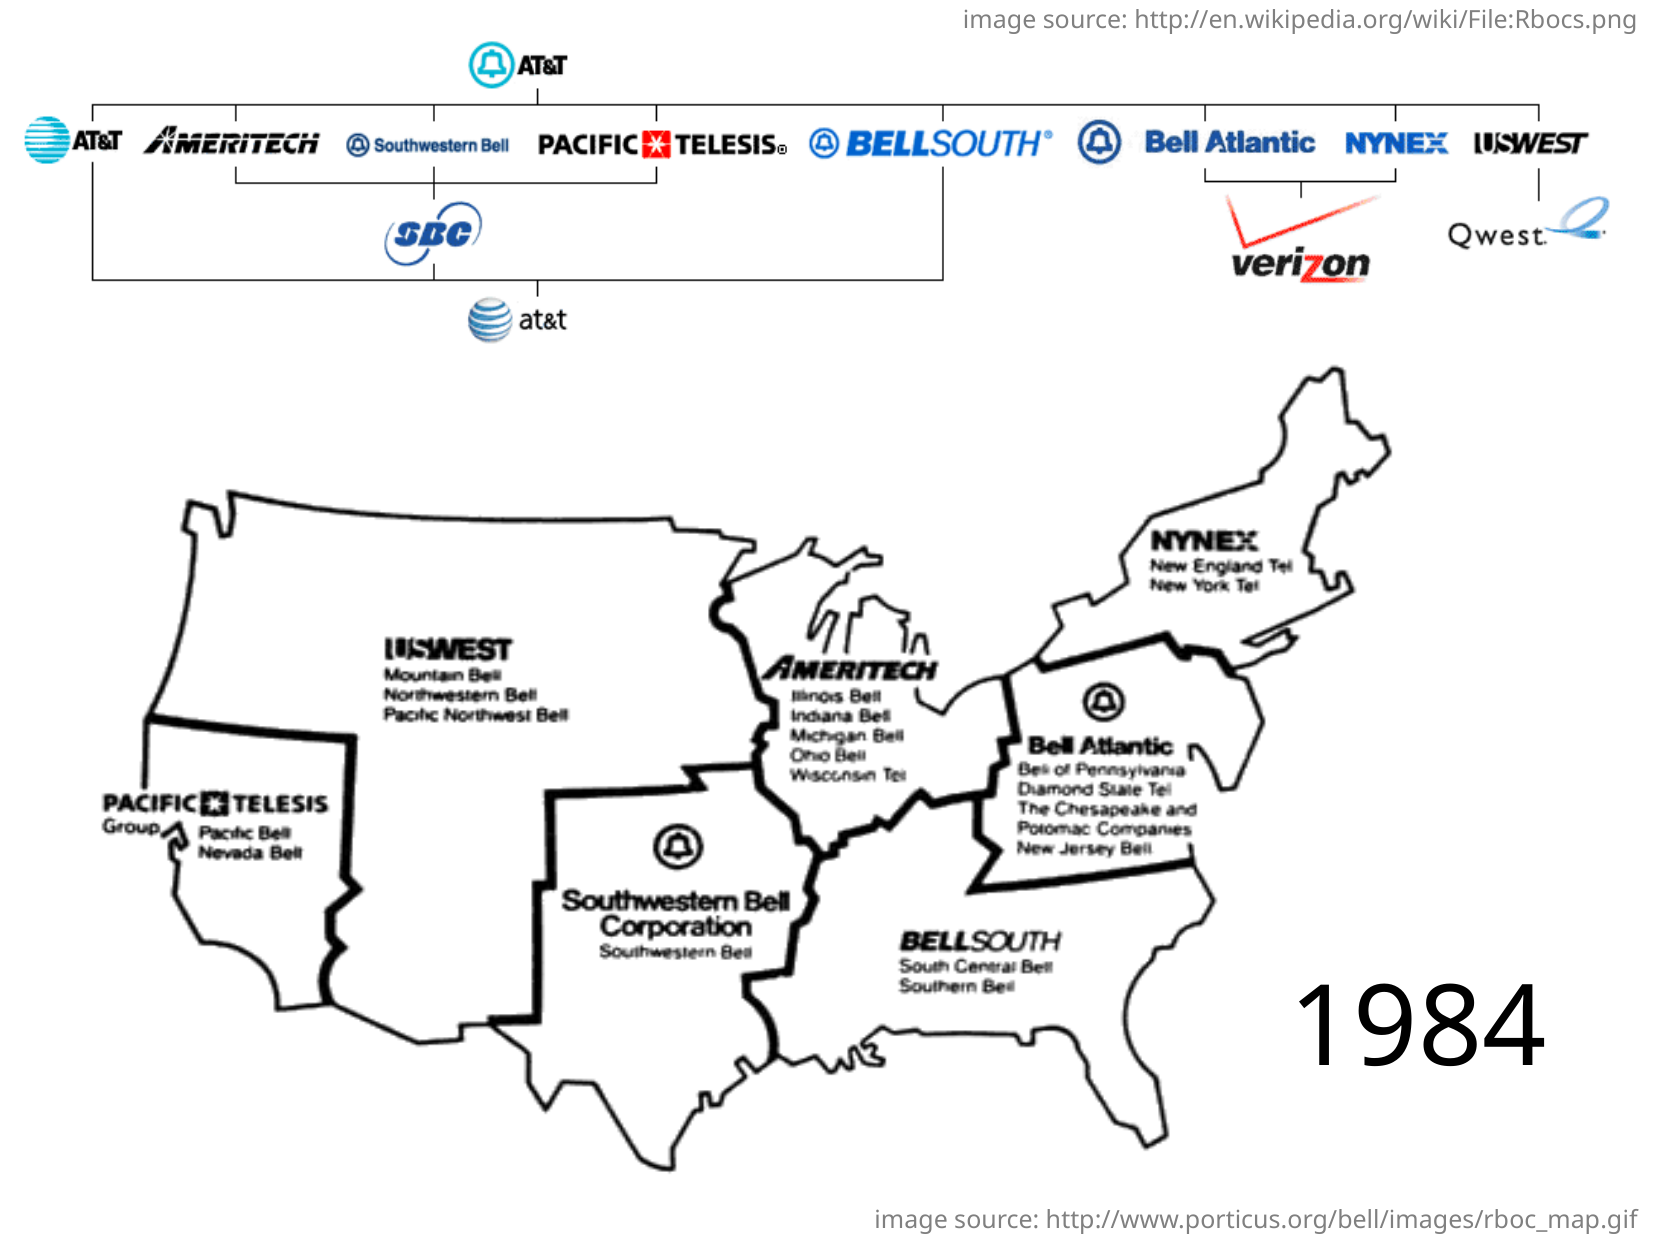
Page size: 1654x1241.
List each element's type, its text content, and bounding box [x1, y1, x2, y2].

text_box 1984 [1275, 937, 1613, 1089]
text_box image source: http://en.wikipedia.org/wiki/File:Rbocs.png [644, 0, 1654, 40]
text_box image source: http://www.porticus.org/bell/images/rboc_map.gif [644, 1194, 1654, 1240]
picture [22, 37, 1613, 1241]
